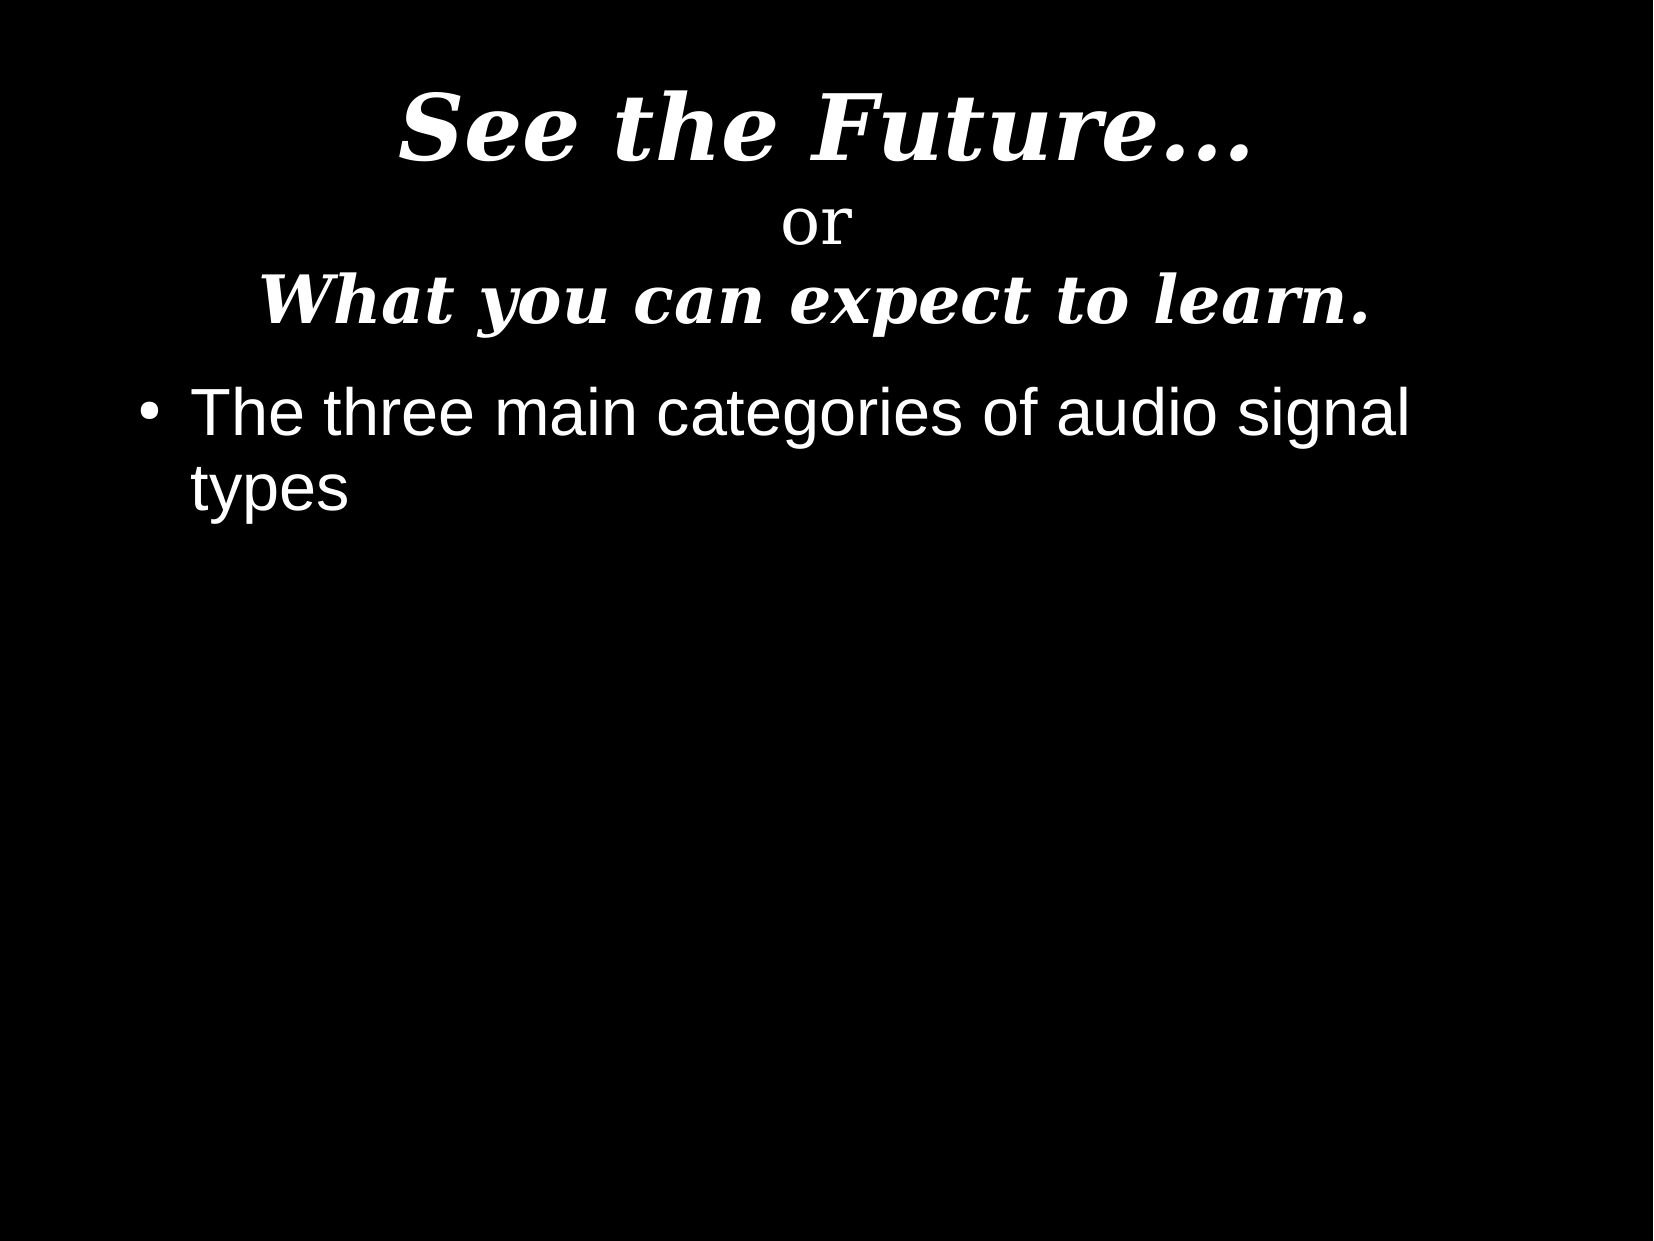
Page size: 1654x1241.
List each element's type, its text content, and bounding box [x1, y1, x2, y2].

list The three main categories of audio signal types [120, 375, 1532, 1157]
title See the Future... or What you can expect to learn. [121, 74, 1533, 339]
